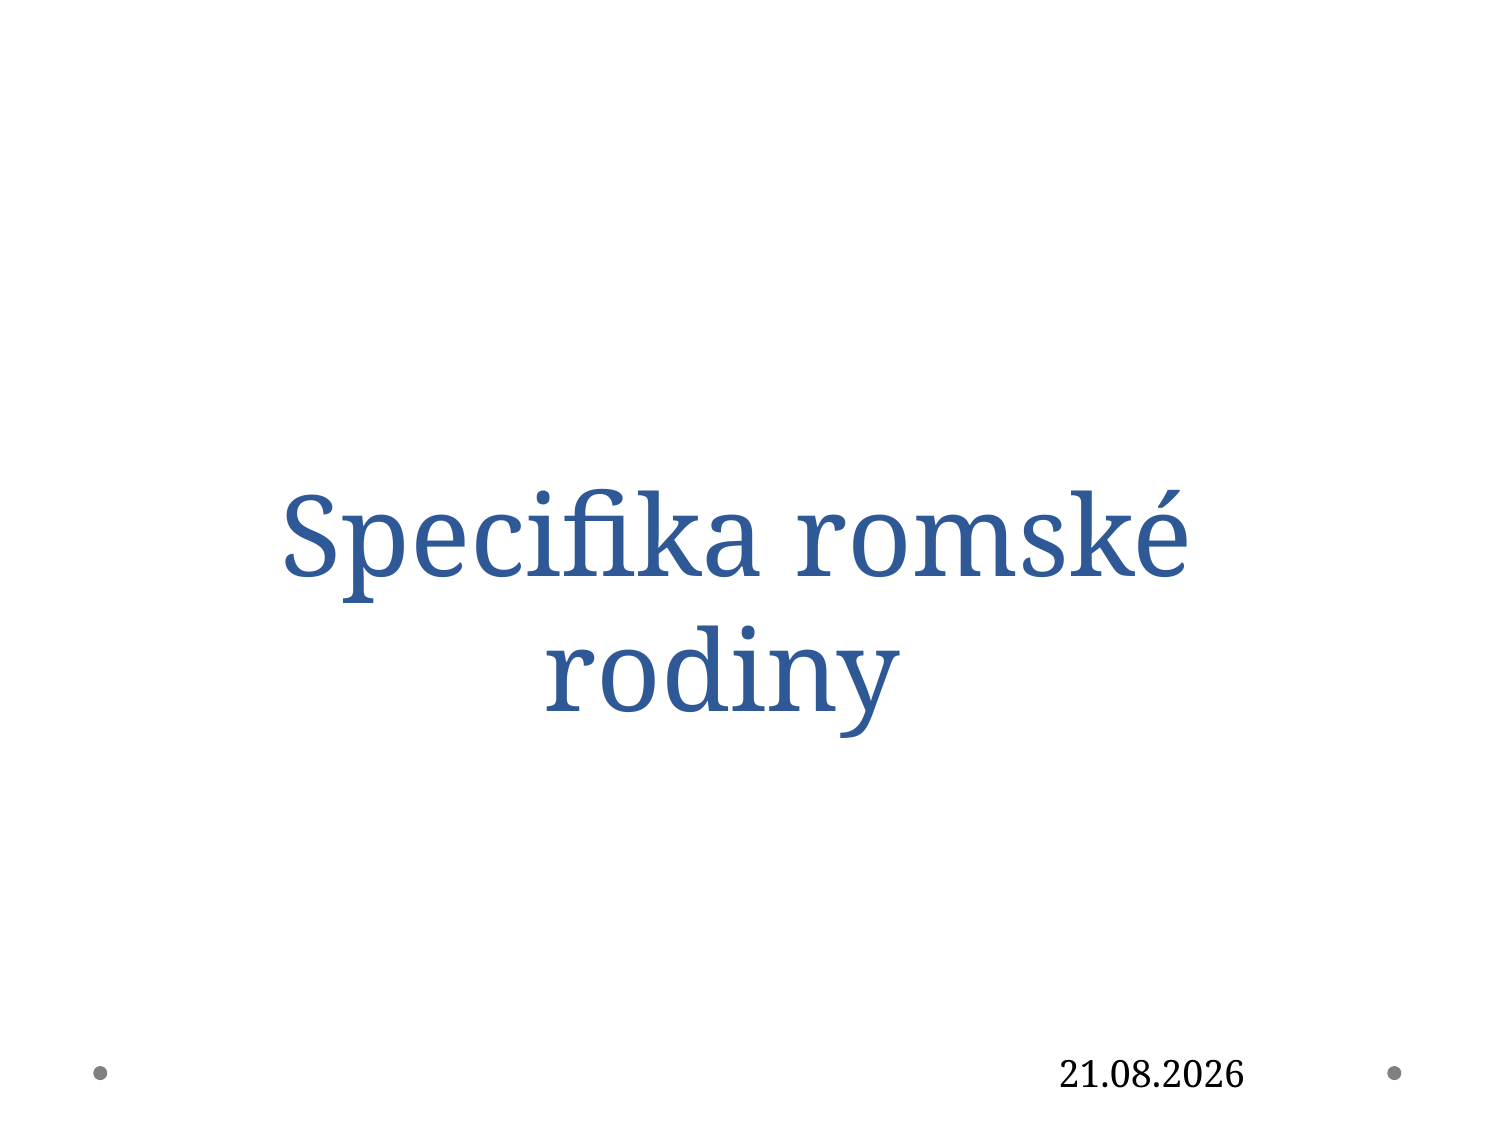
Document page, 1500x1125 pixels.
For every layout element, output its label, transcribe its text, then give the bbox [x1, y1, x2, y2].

text_box 14.04.2020 [1043, 1042, 1386, 1103]
title Specifika romské rodiny [53, 456, 1392, 705]
